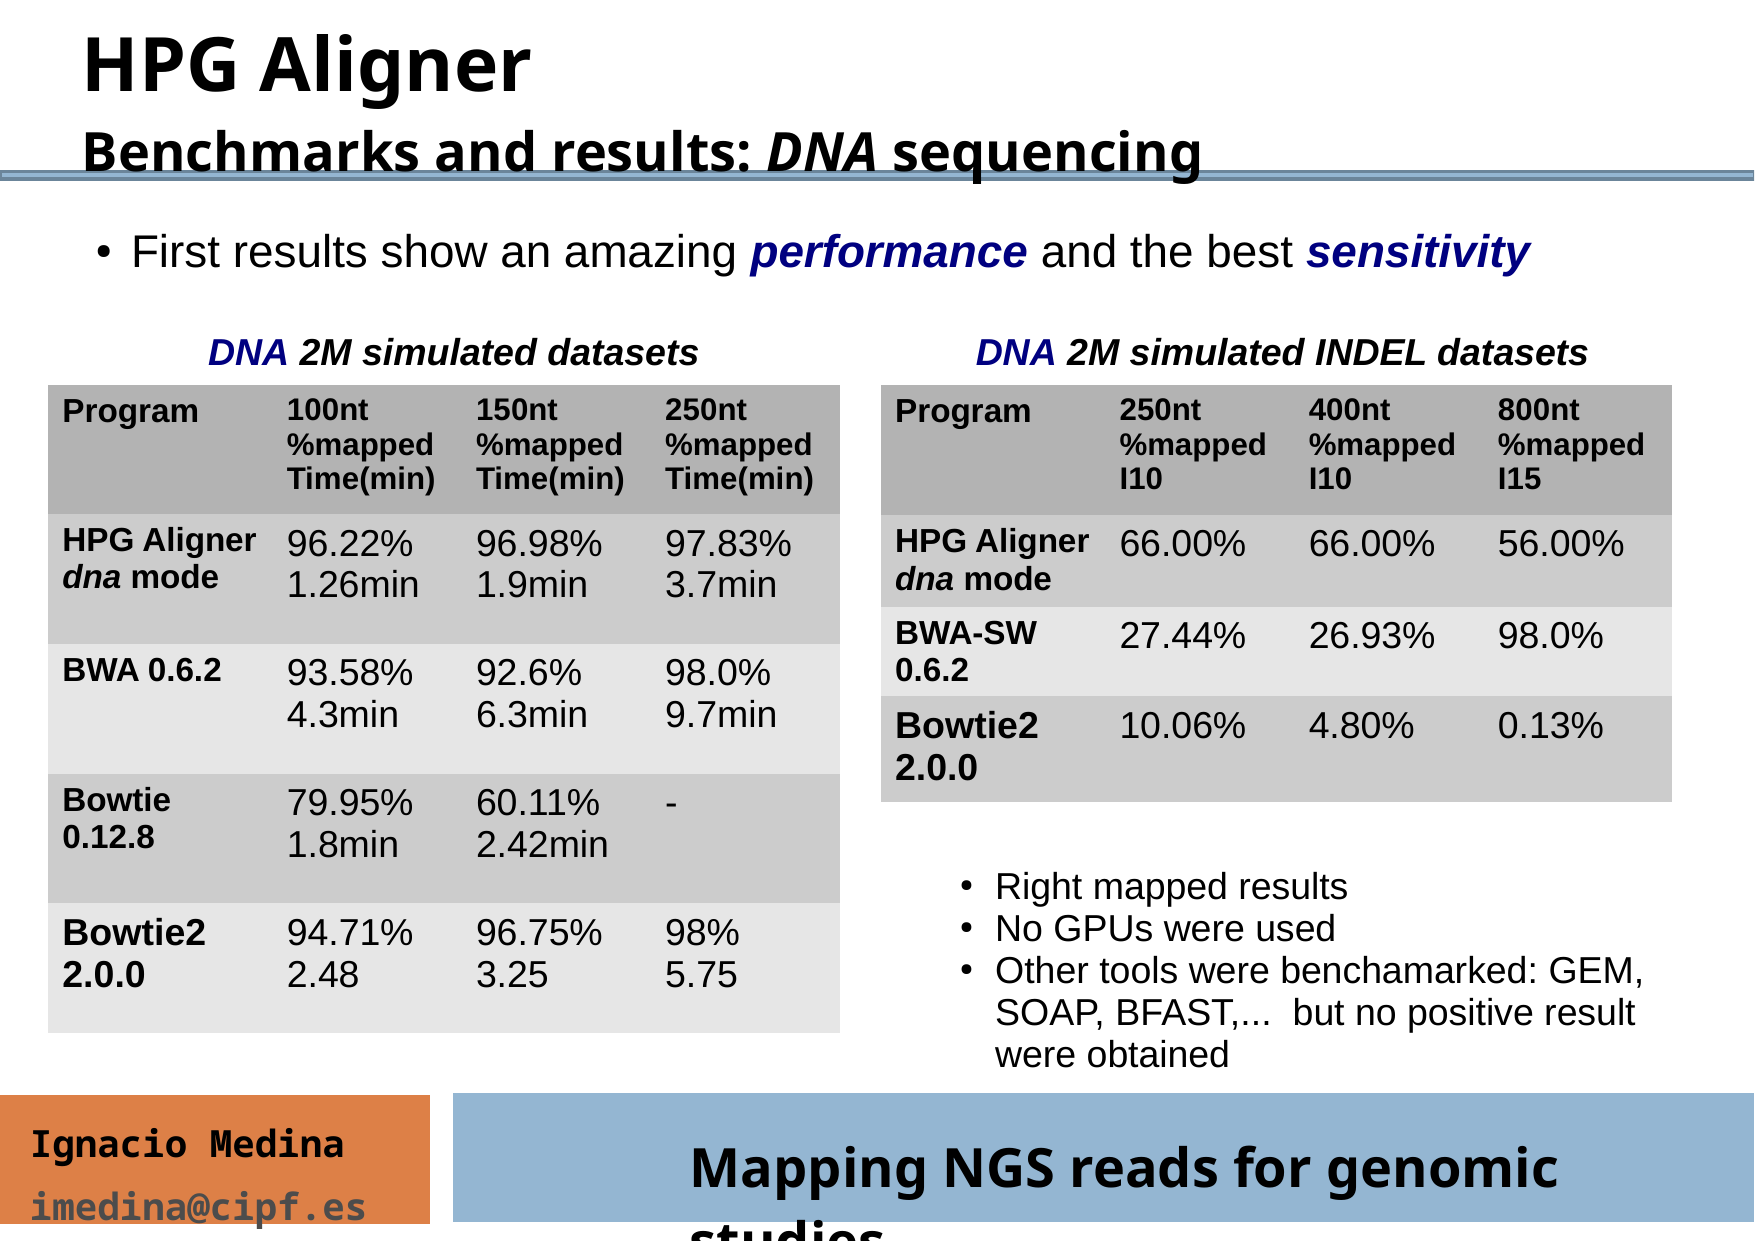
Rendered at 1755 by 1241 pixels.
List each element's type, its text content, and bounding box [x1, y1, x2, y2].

table_cell 98% 5.75 [650, 903, 840, 1033]
table_cell 66.00% [1105, 515, 1294, 607]
table_cell 98.0% 9.7min [650, 644, 840, 774]
table_cell Bowtie 0.12.8 [48, 774, 272, 903]
table_header 400nt %mapped I10 [1294, 385, 1483, 515]
table_header Program [881, 385, 1105, 515]
table_cell 92.6% 6.3min [461, 644, 650, 774]
table_cell 96.75% 3.25 [461, 903, 650, 1033]
table_header 100nt %mapped Time(min) [272, 385, 461, 514]
table_header 250nt %mapped Time(min) [650, 385, 840, 514]
table_cell 66.00% [1294, 515, 1483, 607]
table_header 800nt %mapped I15 [1483, 385, 1672, 515]
table_cell Bowtie2 2.0.0 [48, 903, 272, 1033]
text_box [981, 171, 1191, 179]
table_cell 56.00% [1483, 515, 1672, 607]
text_box DNA 2M simulated INDEL datasets [961, 323, 1646, 381]
table_cell 98.0% [1483, 607, 1672, 696]
text_box DNA 2M simulated datasets [193, 323, 719, 381]
text_box First results show an amazing performance and the best sensitivity [80, 219, 1671, 286]
table_header Program [48, 385, 272, 514]
table_cell 0.13% [1483, 696, 1672, 802]
table_cell BWA-SW 0.6.2 [881, 607, 1105, 696]
table_header 250nt %mapped I10 [1105, 385, 1294, 515]
table_cell 96.22% 1.26min [272, 514, 461, 644]
table_cell 4.80% [1294, 696, 1483, 802]
table_cell 60.11% 2.42min [461, 774, 650, 903]
text_box Ignacio Medina imedina@cipf.es [15, 1110, 406, 1213]
text_box Right mapped results No GPUs were used Other tools were benchamarked: GEM, SOAP, BFAST,... but no positive result were obtained [945, 858, 1666, 1083]
table_cell 79.95% 1.8min [272, 774, 461, 903]
table_cell HPG Aligner dna mode [48, 514, 272, 644]
table_cell 10.06% [1105, 696, 1294, 802]
table_cell Bowtie2 2.0.0 [881, 696, 1105, 802]
table_cell 93.58% 4.3min [272, 644, 461, 774]
text_box [1197, 171, 1754, 179]
table_header 150nt %mapped Time(min) [461, 385, 650, 514]
table_cell - [650, 774, 840, 903]
table_cell 96.98% 1.9min [461, 514, 650, 644]
text_box [0, 171, 973, 179]
table_cell 26.93% [1294, 607, 1483, 696]
table_cell 97.83% 3.7min [650, 514, 840, 644]
text_box Mapping NGS reads for genomic studies [675, 1122, 1726, 1200]
table_cell BWA 0.6.2 [48, 644, 272, 774]
table_cell 94.71% 2.48 [272, 903, 461, 1033]
text_box HPG Aligner Benchmarks and results: DNA sequencing [67, 3, 1688, 168]
table_cell 27.44% [1105, 607, 1294, 696]
table_cell HPG Aligner dna mode [881, 515, 1105, 607]
